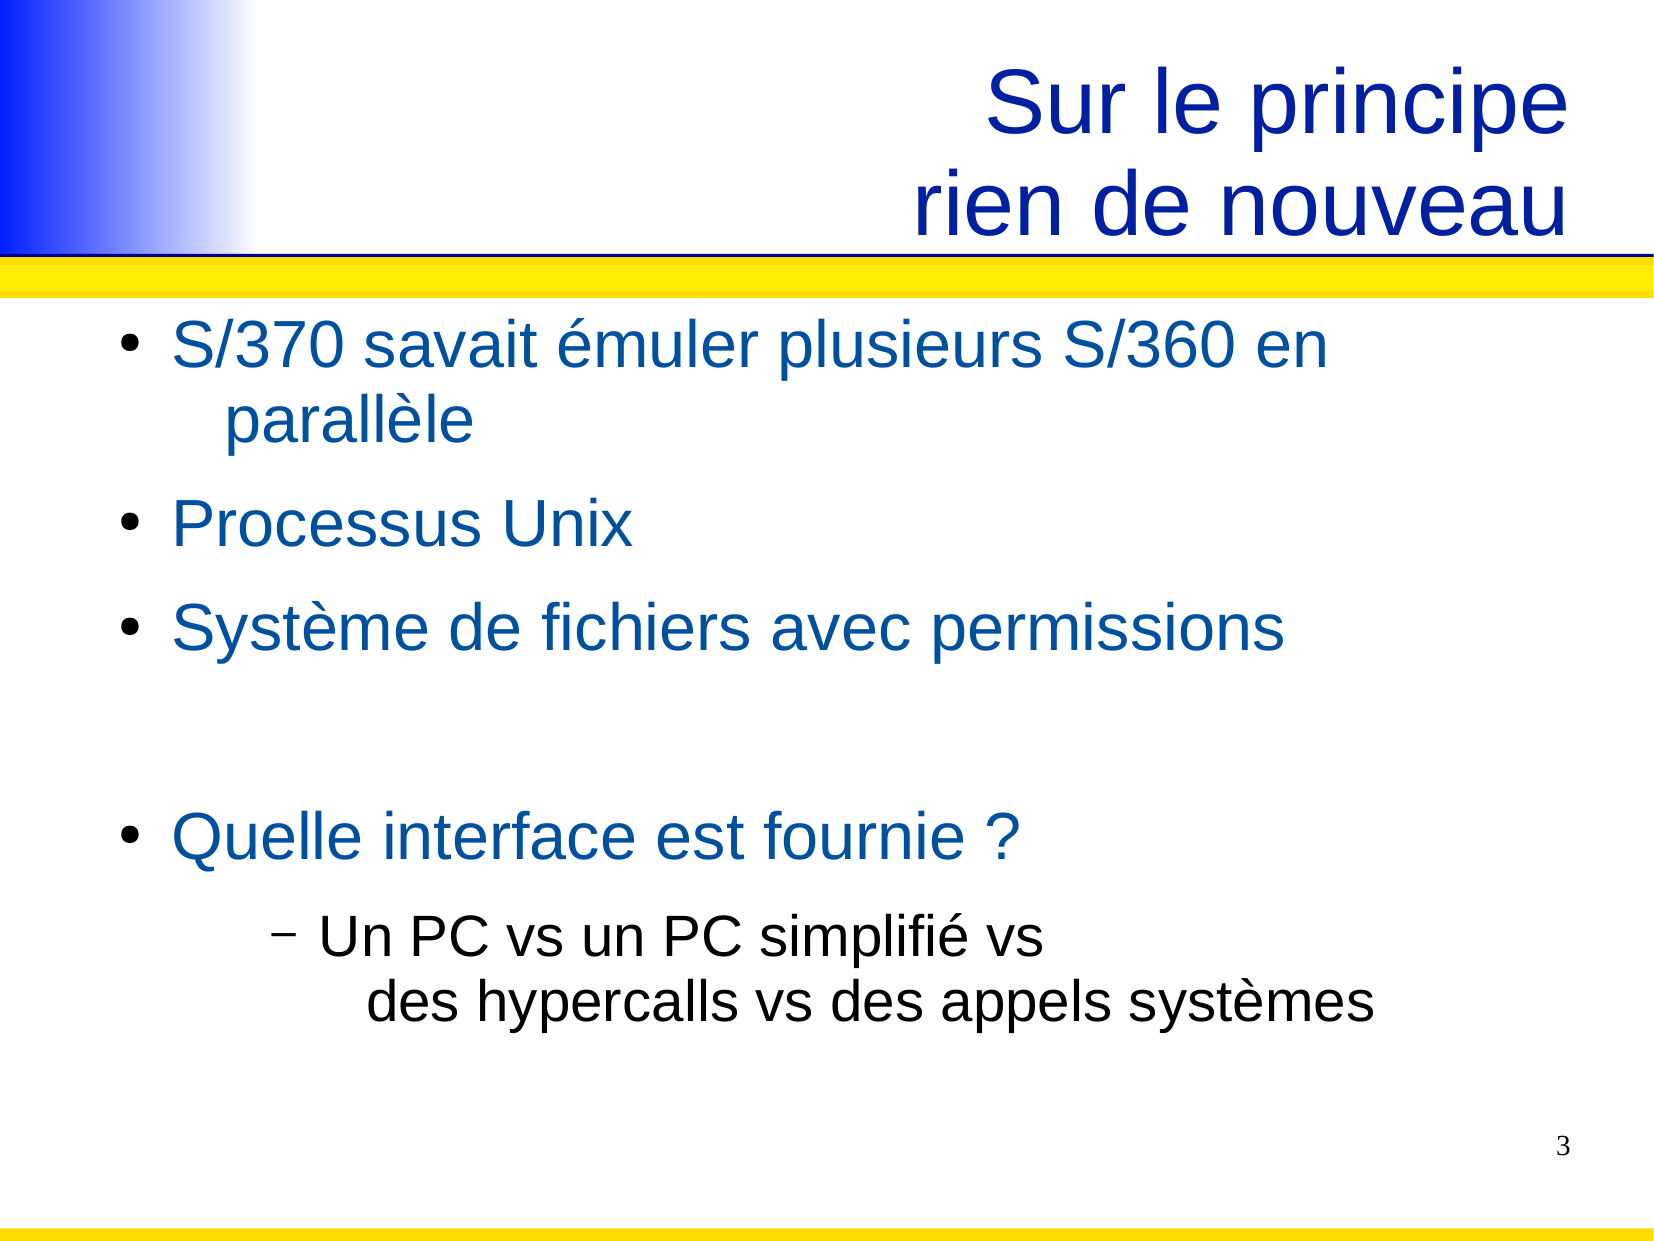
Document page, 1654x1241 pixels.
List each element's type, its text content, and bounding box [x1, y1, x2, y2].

list S/370 savait émuler plusieurs S/360 en parallèle Processus Unix Système de fichiers avec permissions Quelle interface est fournie ? Un PC vs un PC simplifié vs des hypercalls vs des appels systèmes [82, 307, 1571, 1126]
title Sur le principe rien de nouveau [372, 49, 1571, 257]
